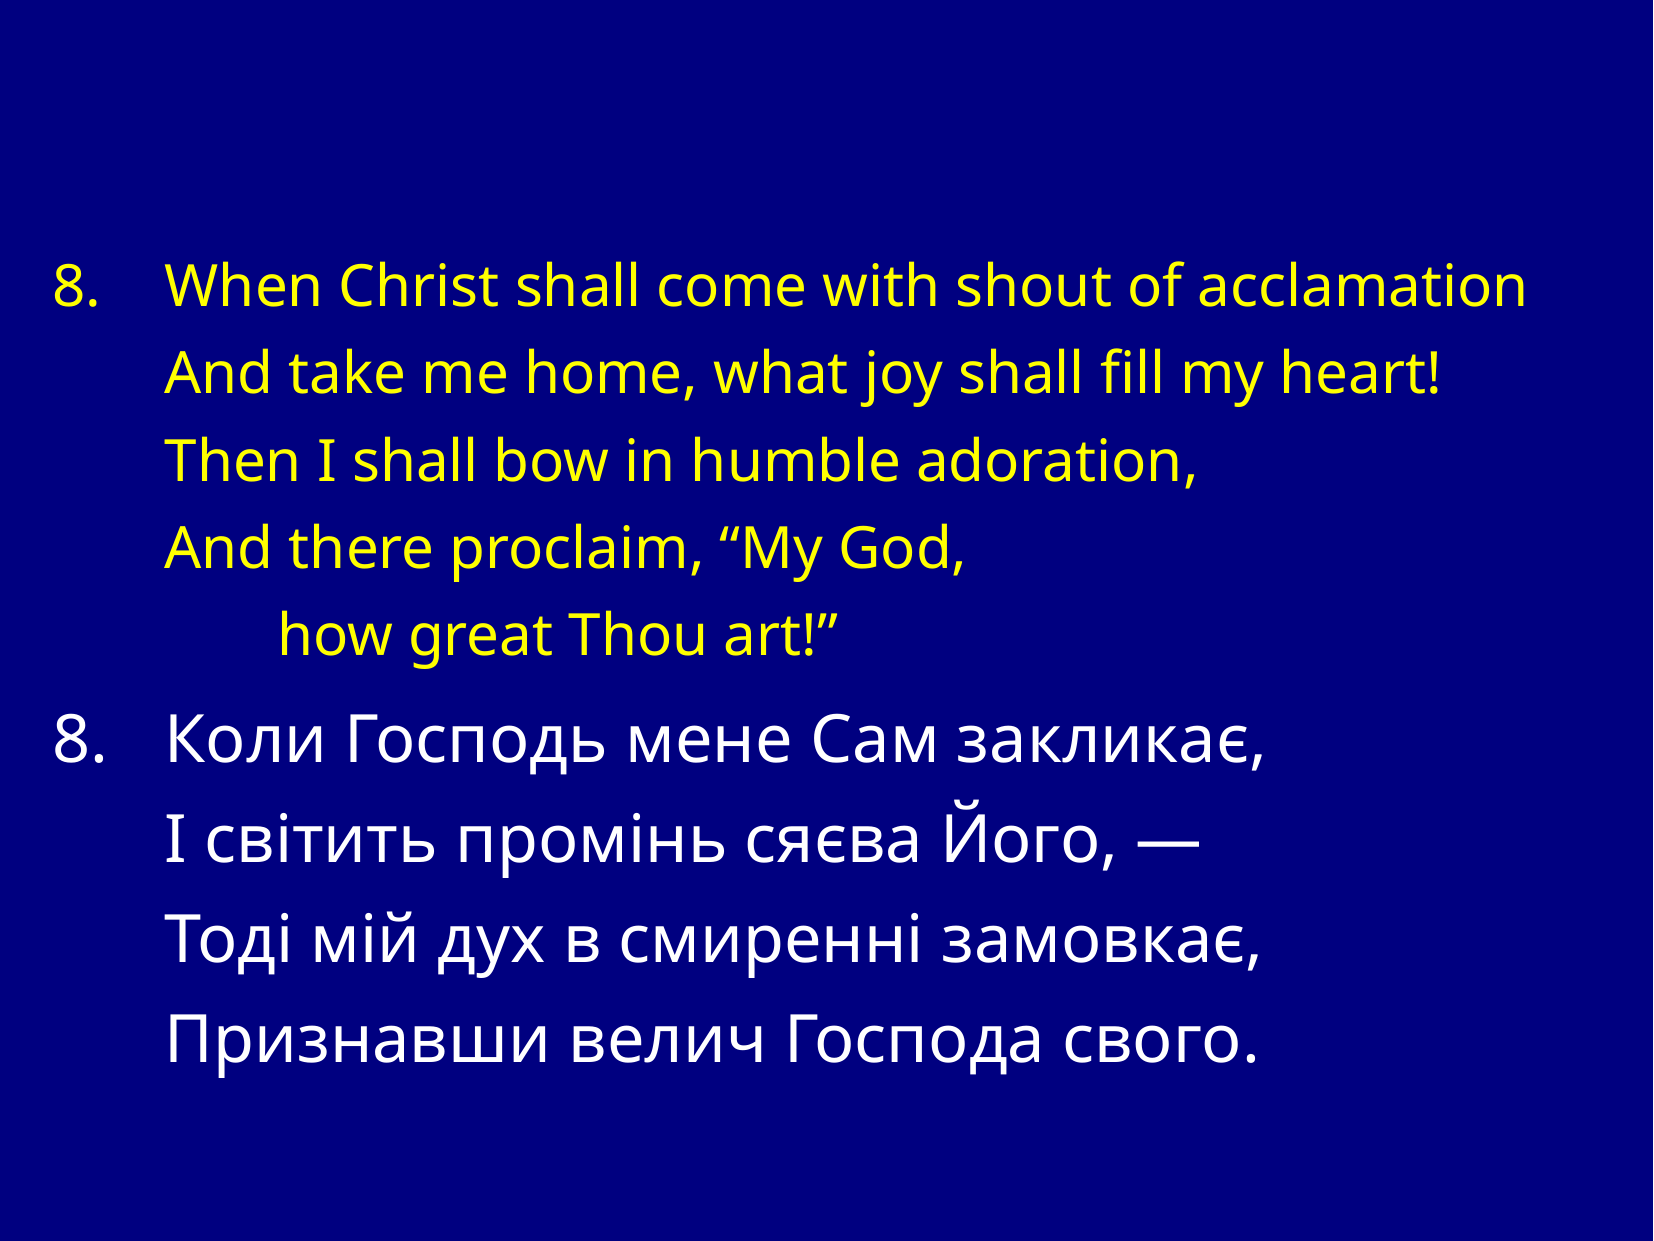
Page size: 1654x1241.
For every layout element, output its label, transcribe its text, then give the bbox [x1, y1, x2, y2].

text_box 8. When Christ shall come with shout of acclamation And take me home, what joy shall fill my heart! Then I shall bow in humble adoration, And there proclaim, “My God, how great Thou art!” [37, 150, 1651, 638]
text_box 8. Коли Господь мене Сам закликає, І світить промінь сяєва Його, ― Тоді мій дух в смиренні замовкає, Признавши велич Господа свого. [37, 675, 1576, 1163]
